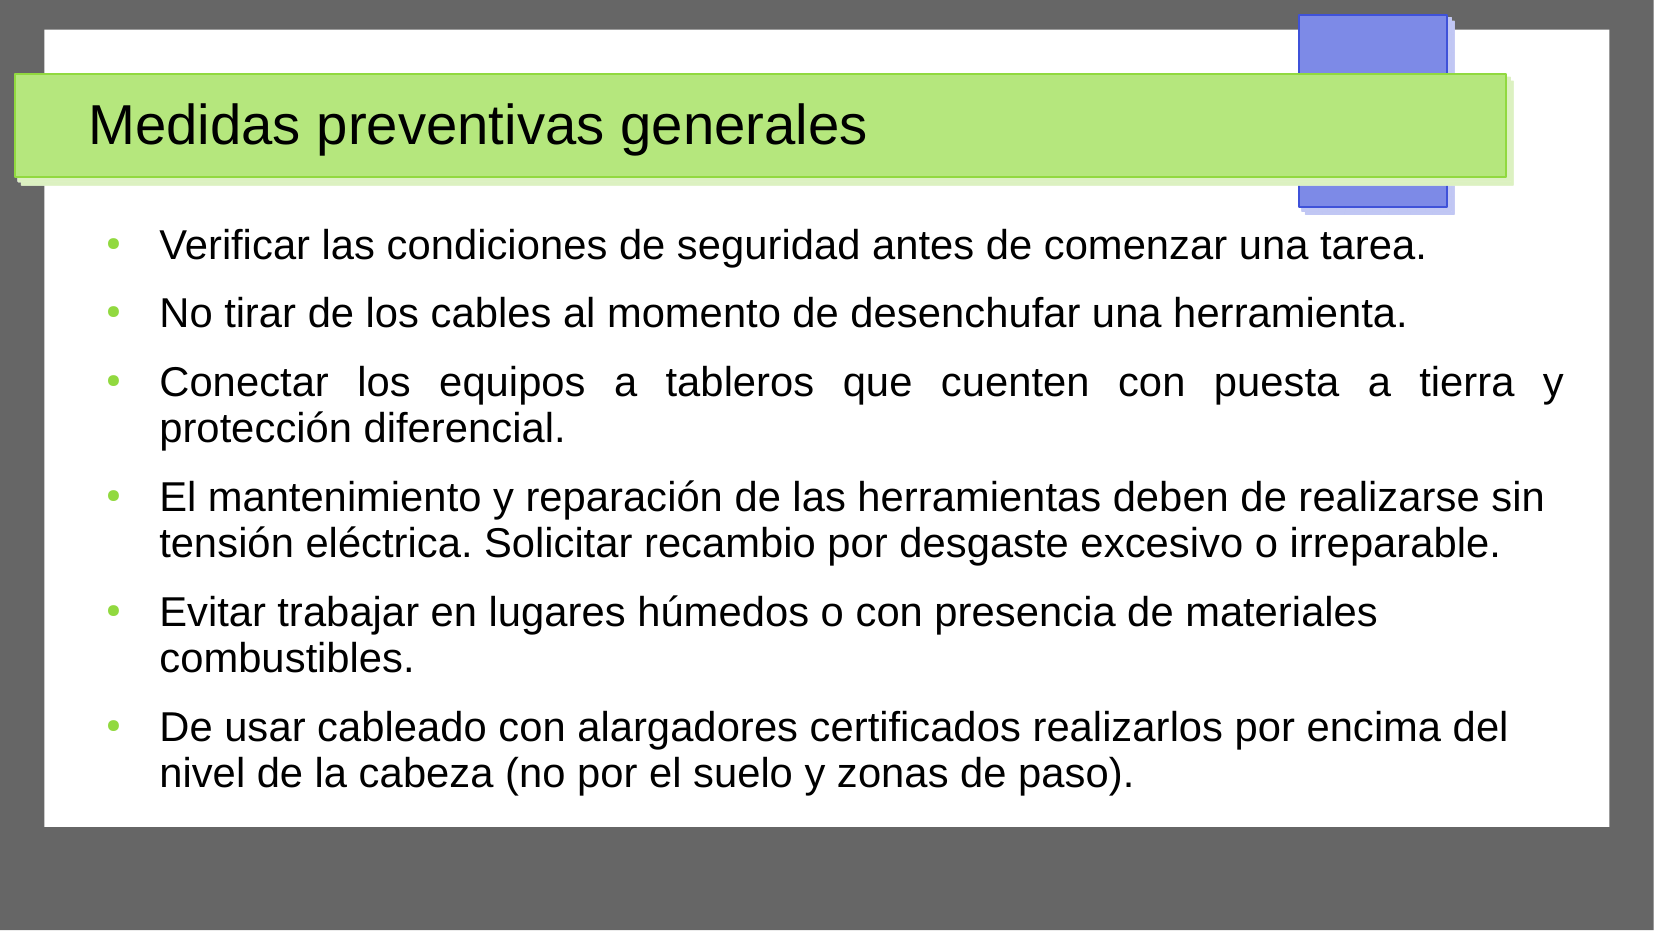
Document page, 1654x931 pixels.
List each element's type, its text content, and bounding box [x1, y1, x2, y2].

title Medidas preventivas generales [88, 73, 1506, 178]
list Verificar las condiciones de seguridad antes de comenzar una tarea. No tirar de los cables al momento de desenchufar una herramienta. Conectar los equipos a tableros que cuenten con puesta a tierra y protección diferencial. El mantenimiento y reparación de las herramientas deben de realizarse sin tensión eléctrica. Solicitar recambio por desgaste excesivo o irreparable. Evitar trabajar en lugares húmedos o con presencia de materiales combustibles. De usar cableado con alargadores certificados realizarlos por encima del nivel de la cabeza (no por el suelo y zonas de paso). [88, 221, 1565, 813]
